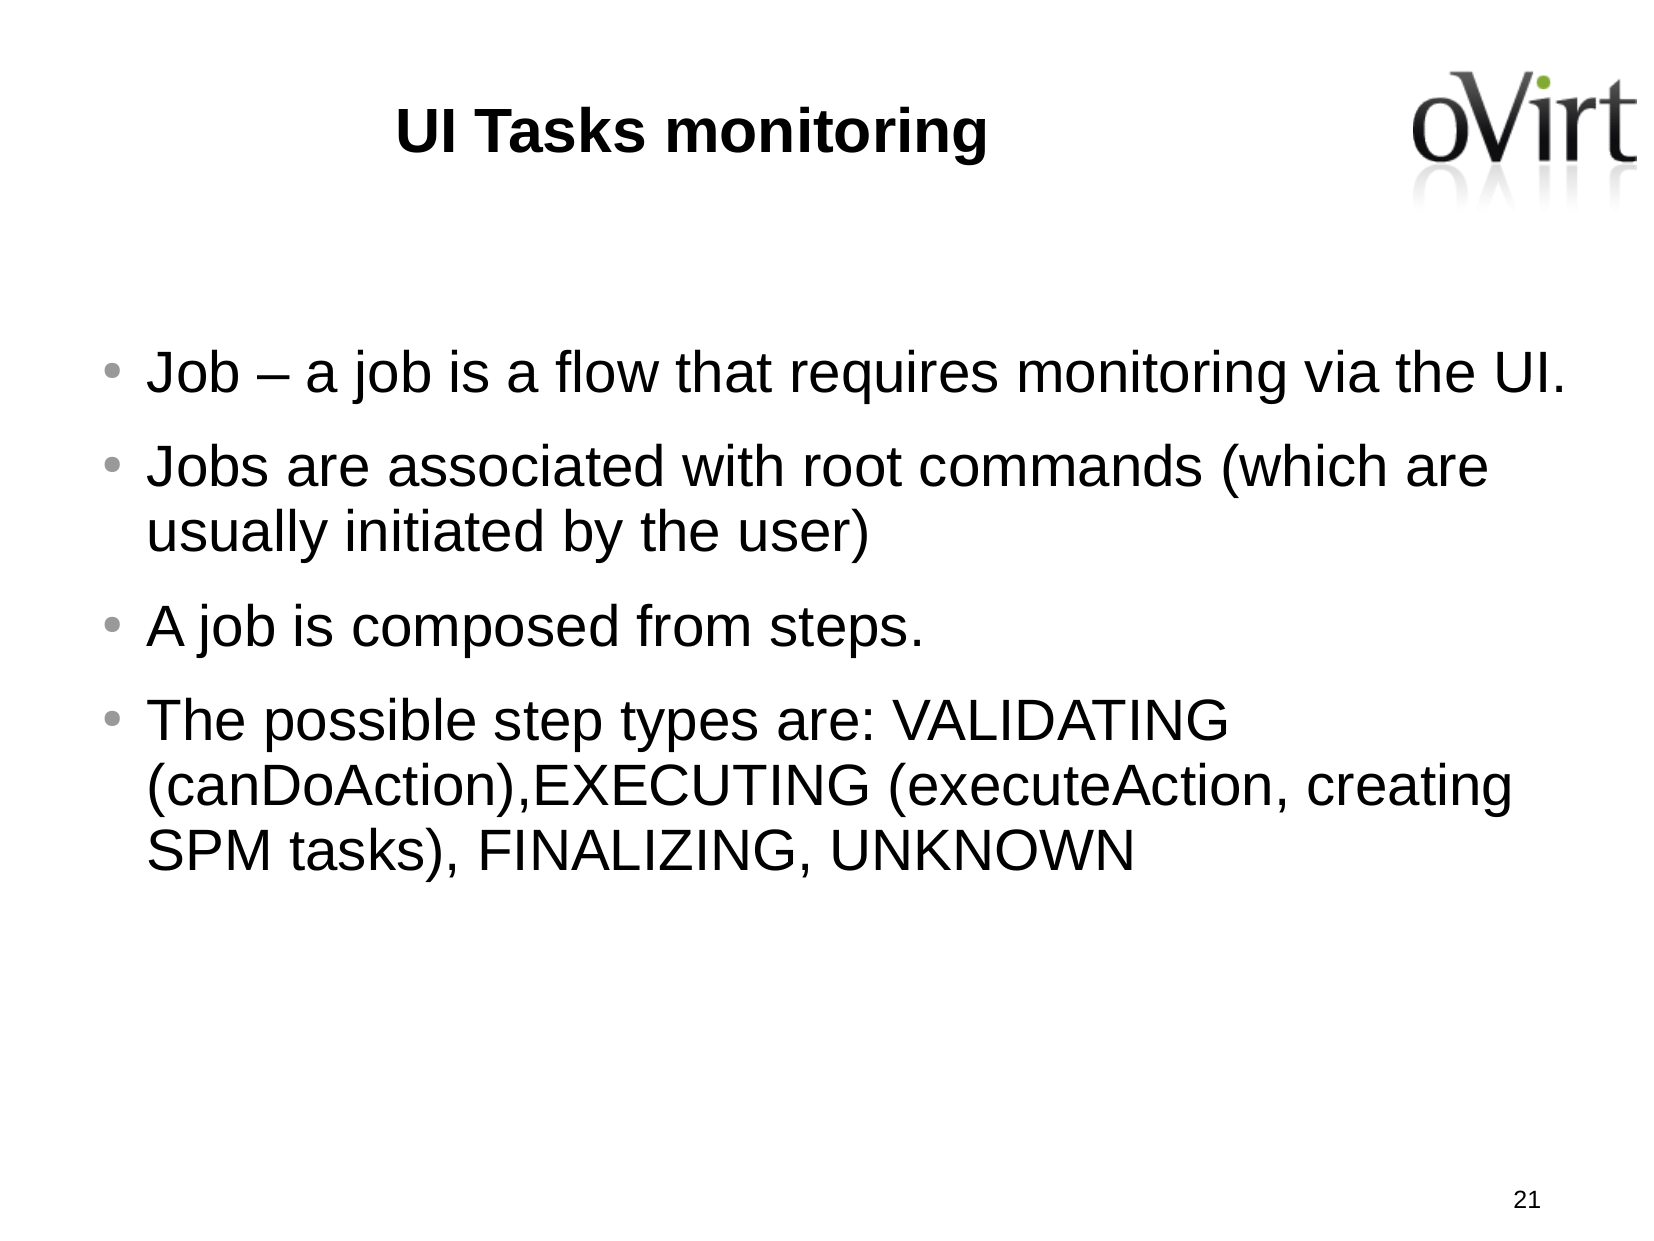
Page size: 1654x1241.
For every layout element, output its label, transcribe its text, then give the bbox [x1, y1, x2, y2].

picture [1413, 63, 1637, 212]
title UI Tasks monitoring [82, 37, 1303, 226]
list Job – a job is a flow that requires monitoring via the UI. Jobs are associated with root commands (which are usually initiated by the user) A job is composed from steps. The possible step types are: VALIDATING (canDoAction),EXECUTING (executeAction, creating SPM tasks), FINALIZING, UNKNOWN [86, 244, 1576, 1039]
